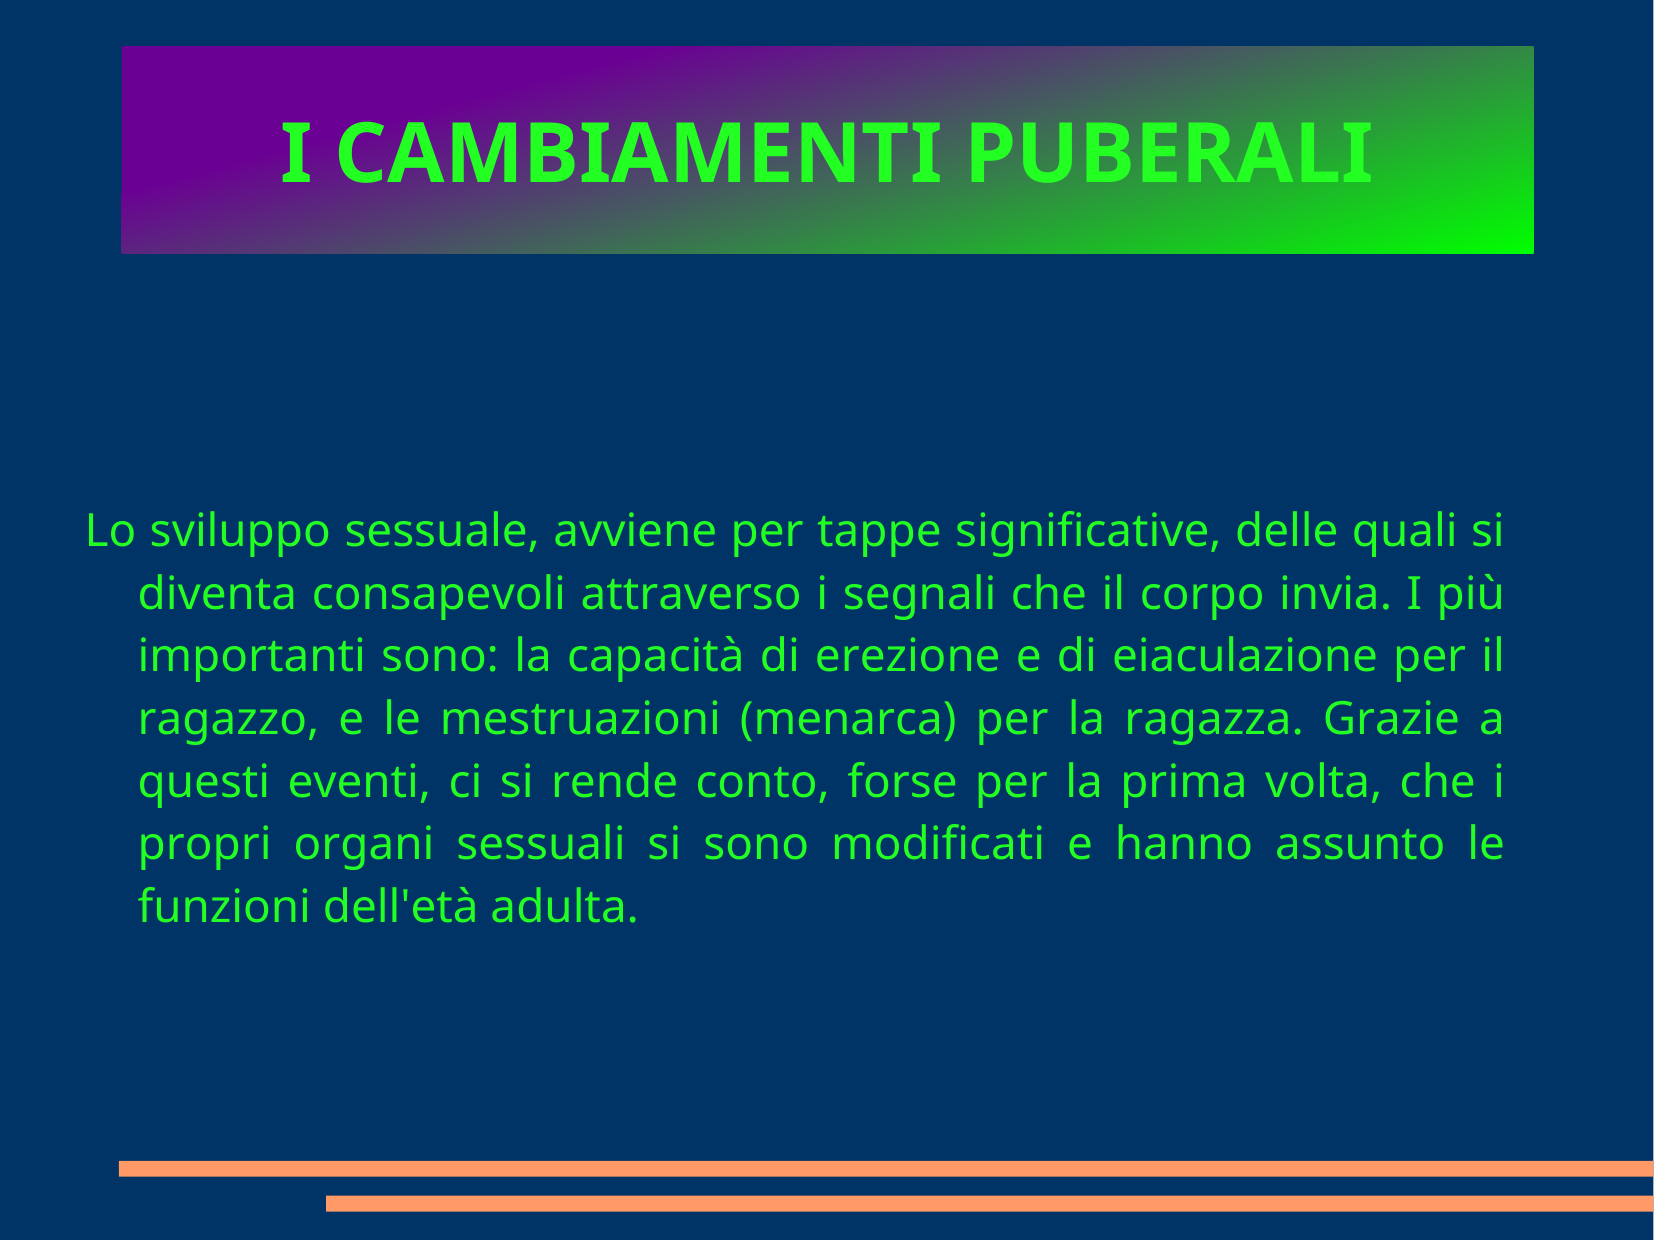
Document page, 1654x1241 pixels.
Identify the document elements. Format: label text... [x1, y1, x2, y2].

title I CAMBIAMENTI PUBERALI [121, 46, 1534, 254]
list Lo sviluppo sessuale, avviene per tappe significative, delle quali si diventa consapevoli attraverso i segnali che il corpo invia. I più importanti sono: la capacità di erezione e di eiaculazione per il ragazzo, e le mestruazioni (menarca) per la ragazza. Grazie a questi eventi, ci si rende conto, forse per la prima volta, che i propri organi sessuali si sono modificati e hanno assunto le funzioni dell'età adulta. [66, 324, 1506, 1135]
